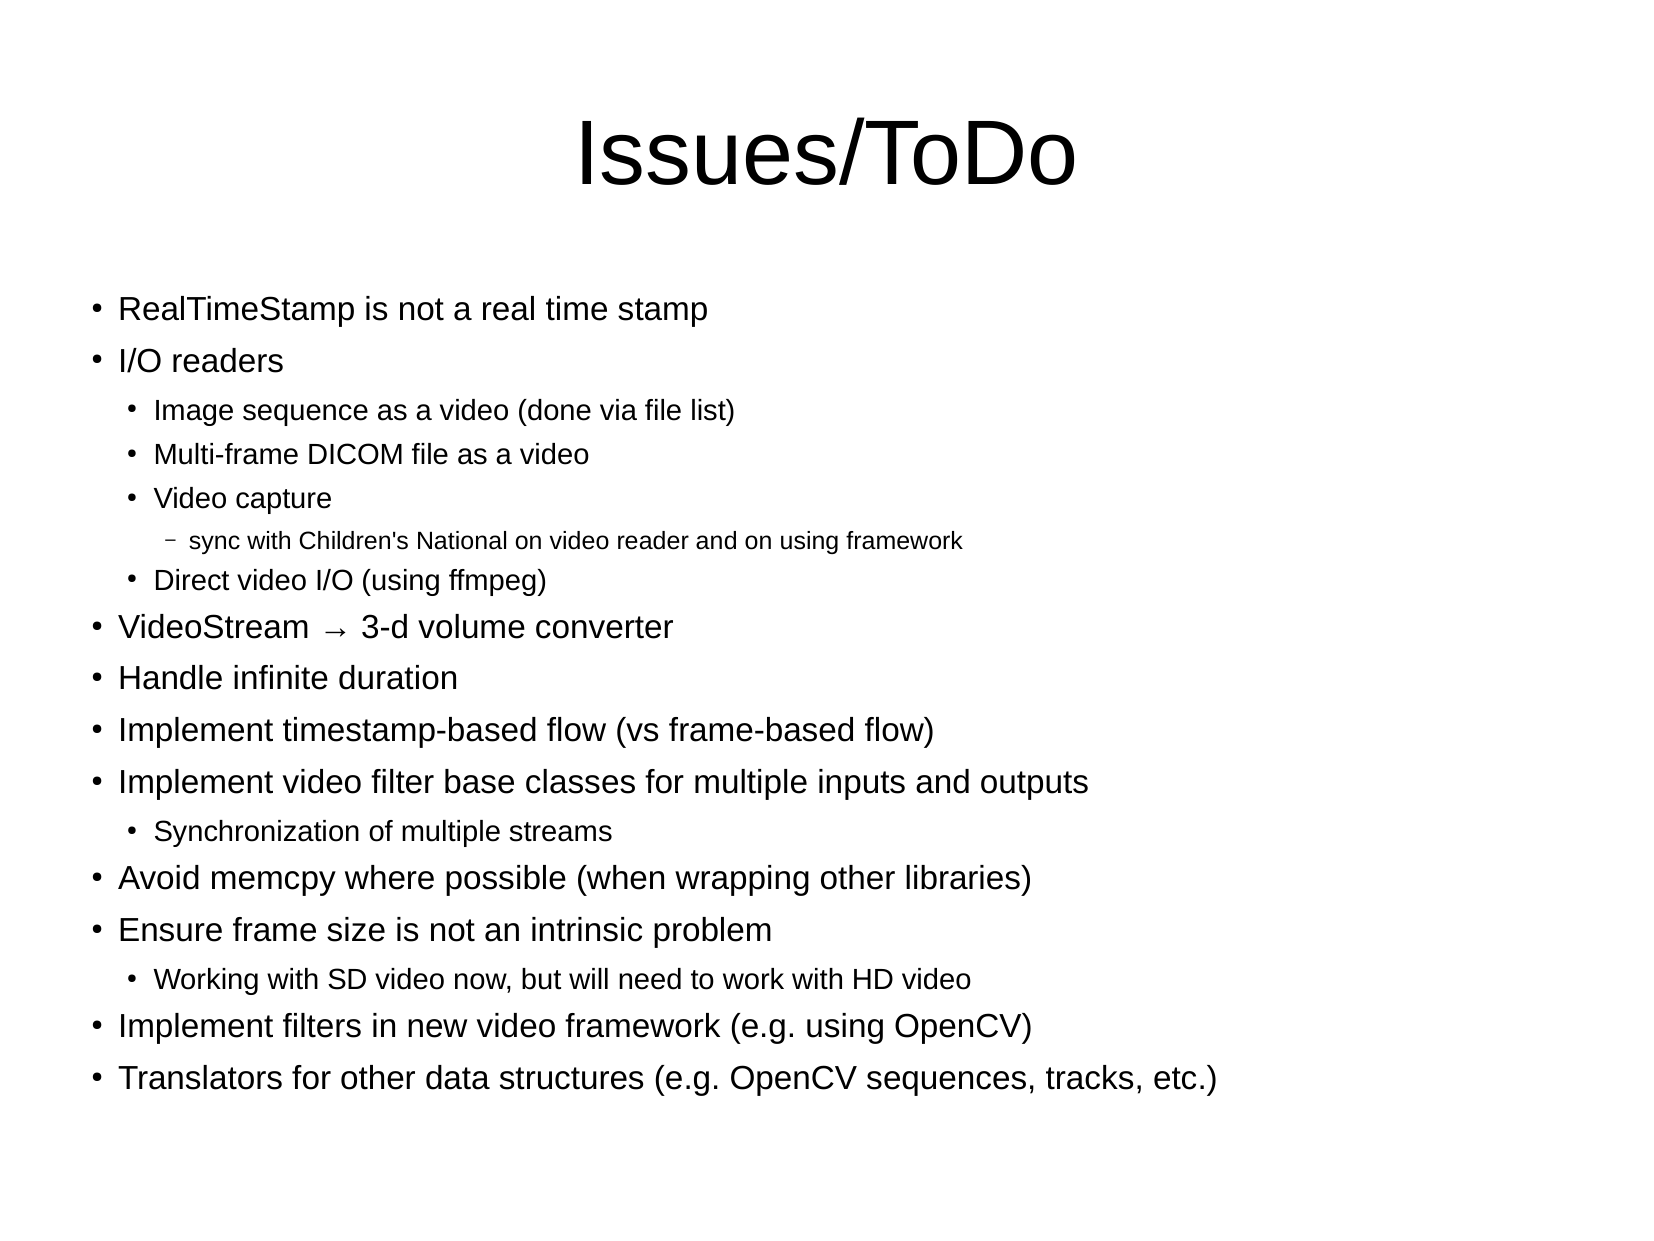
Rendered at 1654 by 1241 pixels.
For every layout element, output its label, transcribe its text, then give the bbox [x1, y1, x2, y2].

title Issues/ToDo [82, 49, 1571, 257]
list RealTimeStamp is not a real time stamp I/O readers Image sequence as a video (done via file list) Multi-frame DICOM file as a video Video capture sync with Children's National on video reader and on using framework Direct video I/O (using ffmpeg) VideoStream → 3-d volume converter Handle infinite duration Implement timestamp-based flow (vs frame-based flow) Implement video filter base classes for multiple inputs and outputs Synchronization of multiple streams Avoid memcpy where possible (when wrapping other libraries) Ensure frame size is not an intrinsic problem Working with SD video now, but will need to work with HD video Implement filters in new video framework (e.g. using OpenCV) Translators for other data structures (e.g. OpenCV sequences, tracks, etc.) [82, 290, 1571, 1109]
